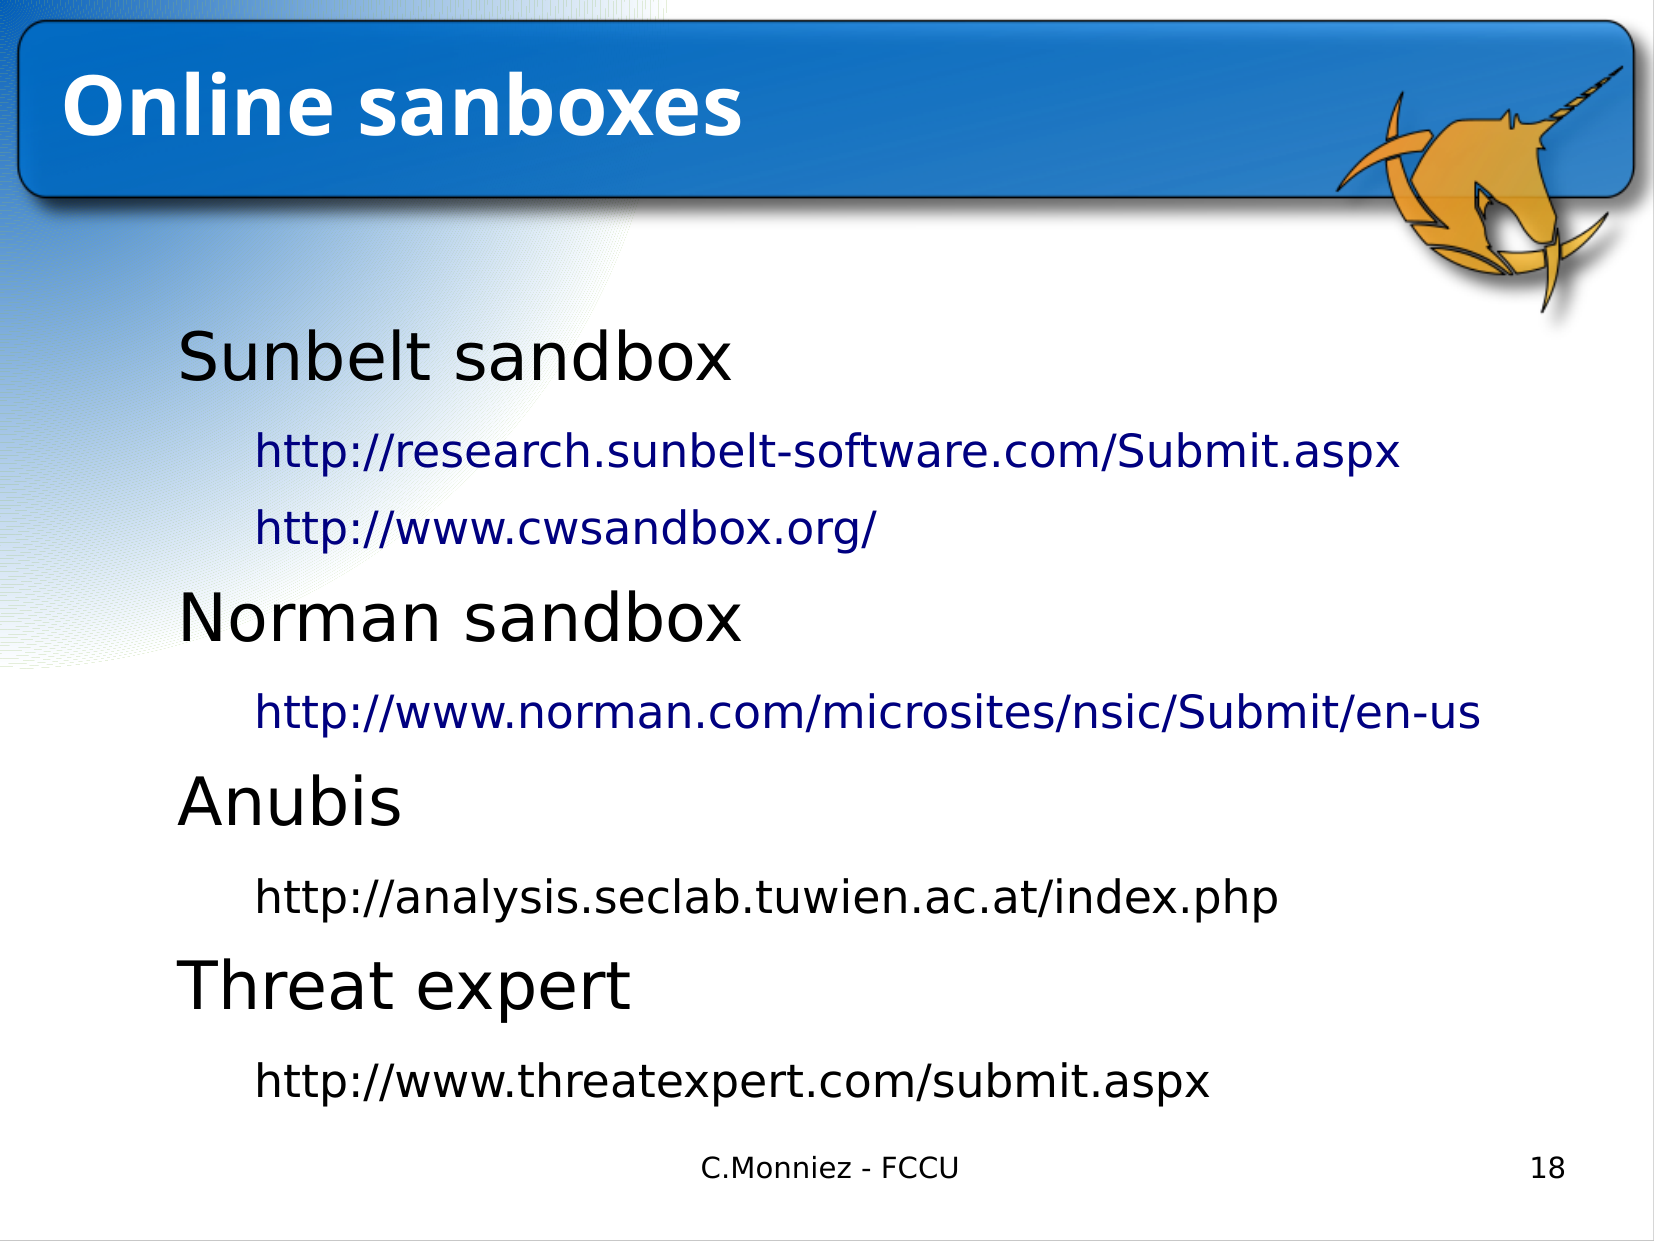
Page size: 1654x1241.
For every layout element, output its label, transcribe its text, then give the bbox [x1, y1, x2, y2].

title Online sanboxes [59, 0, 1388, 208]
picture [0, 0, 1654, 1241]
list Sunbelt sandbox http://research.sunbelt-software.com/Submit.aspx http://www.cwsandbox.org/ Norman sandbox http://www.norman.com/microsites/nsic/Submit/en-us Anubis http://analysis.seclab.tuwien.ac.at/index.php Threat expert http://www.threatexpert.com/submit.aspx [159, 318, 1648, 1109]
